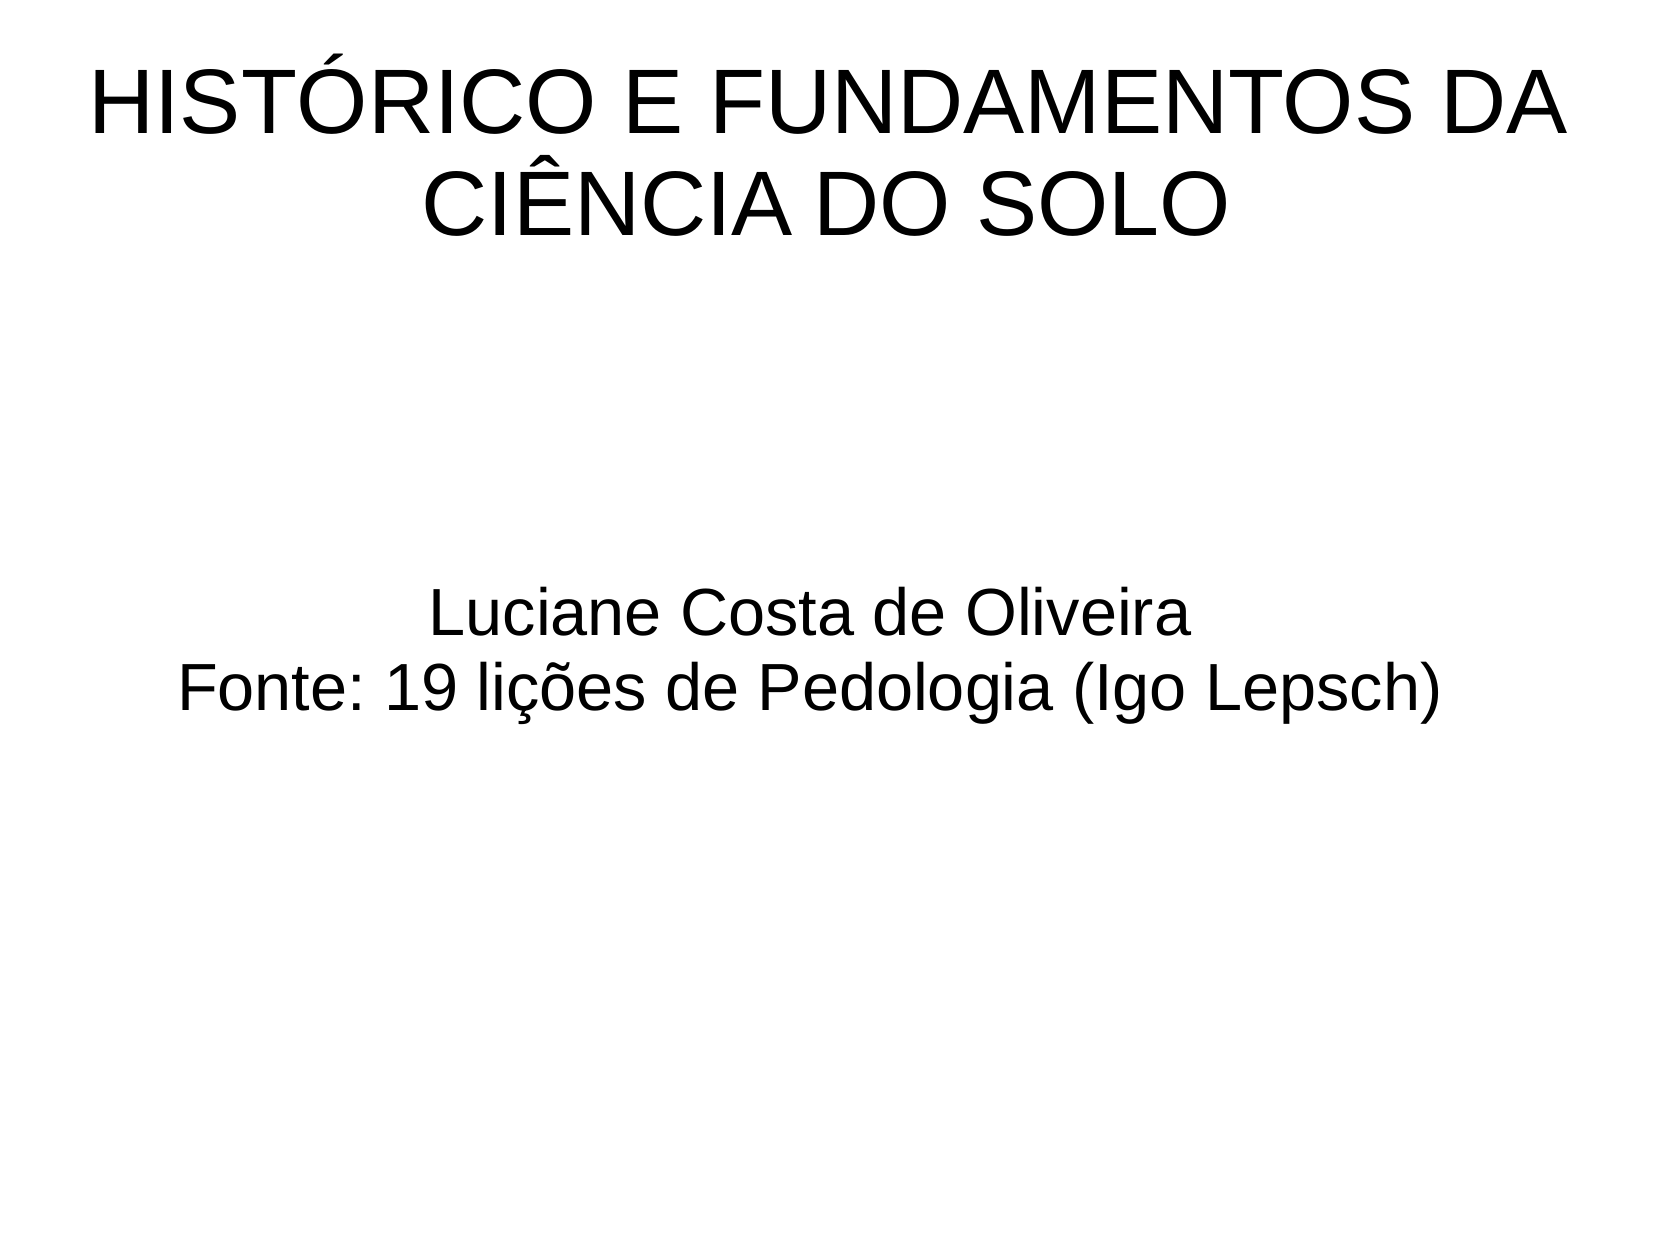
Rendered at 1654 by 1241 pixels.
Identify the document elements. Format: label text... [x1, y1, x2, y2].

title HISTÓRICO E FUNDAMENTOS DA CIÊNCIA DO SOLO [82, 49, 1571, 257]
subtitle Luciane Costa de Oliveira Fonte: 19 lições de Pedologia (Igo Lepsch) [82, 290, 1538, 1010]
